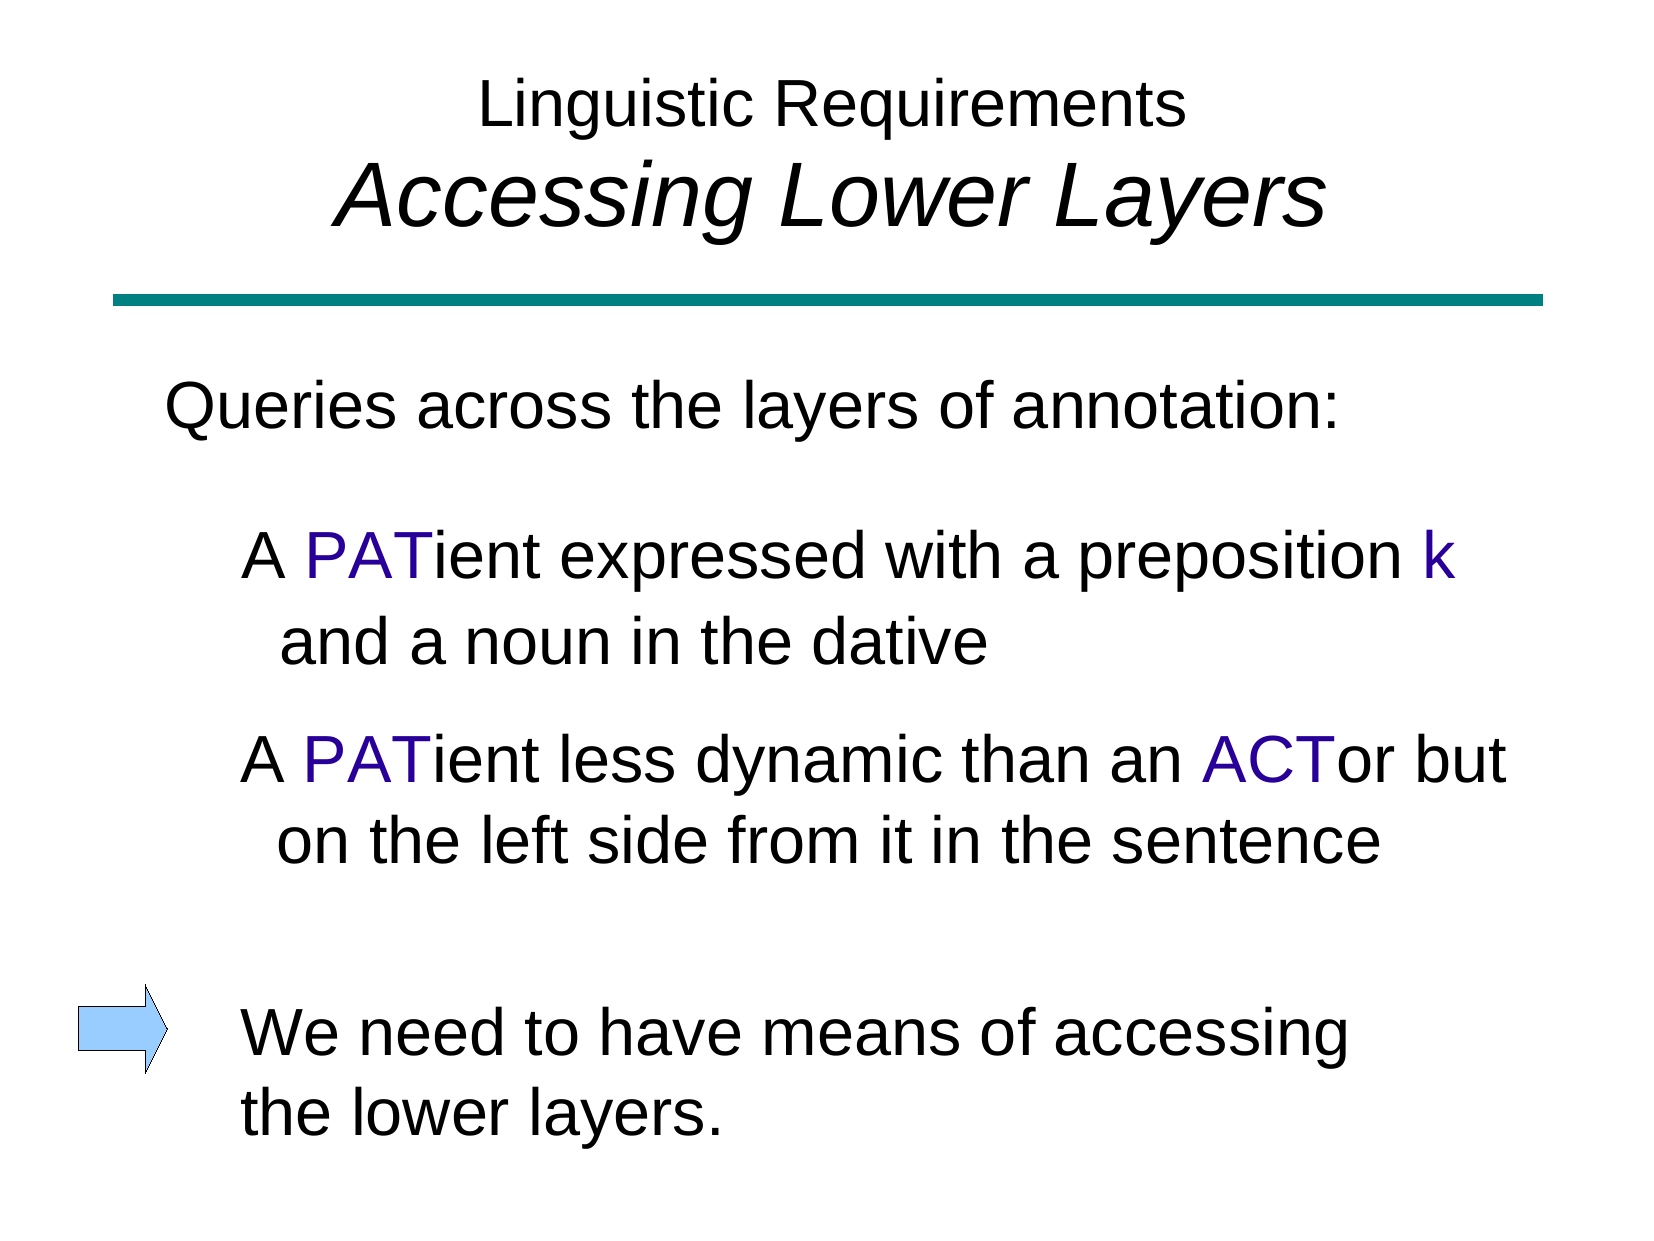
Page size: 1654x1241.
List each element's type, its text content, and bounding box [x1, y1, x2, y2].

title Linguistic Requirements Accessing Lower Layers [88, 42, 1577, 268]
text_box A PATient expressed with a preposition k and a noun in the dative [209, 492, 1538, 671]
text_box We need to have means of accessing the lower layers. [225, 981, 1369, 1152]
text_box [78, 984, 168, 1074]
text_box A PATient less dynamic than an ACTor but on the left side from it in the sentence [206, 708, 1552, 916]
text_box Queries across the layers of annotation: [149, 354, 1359, 444]
